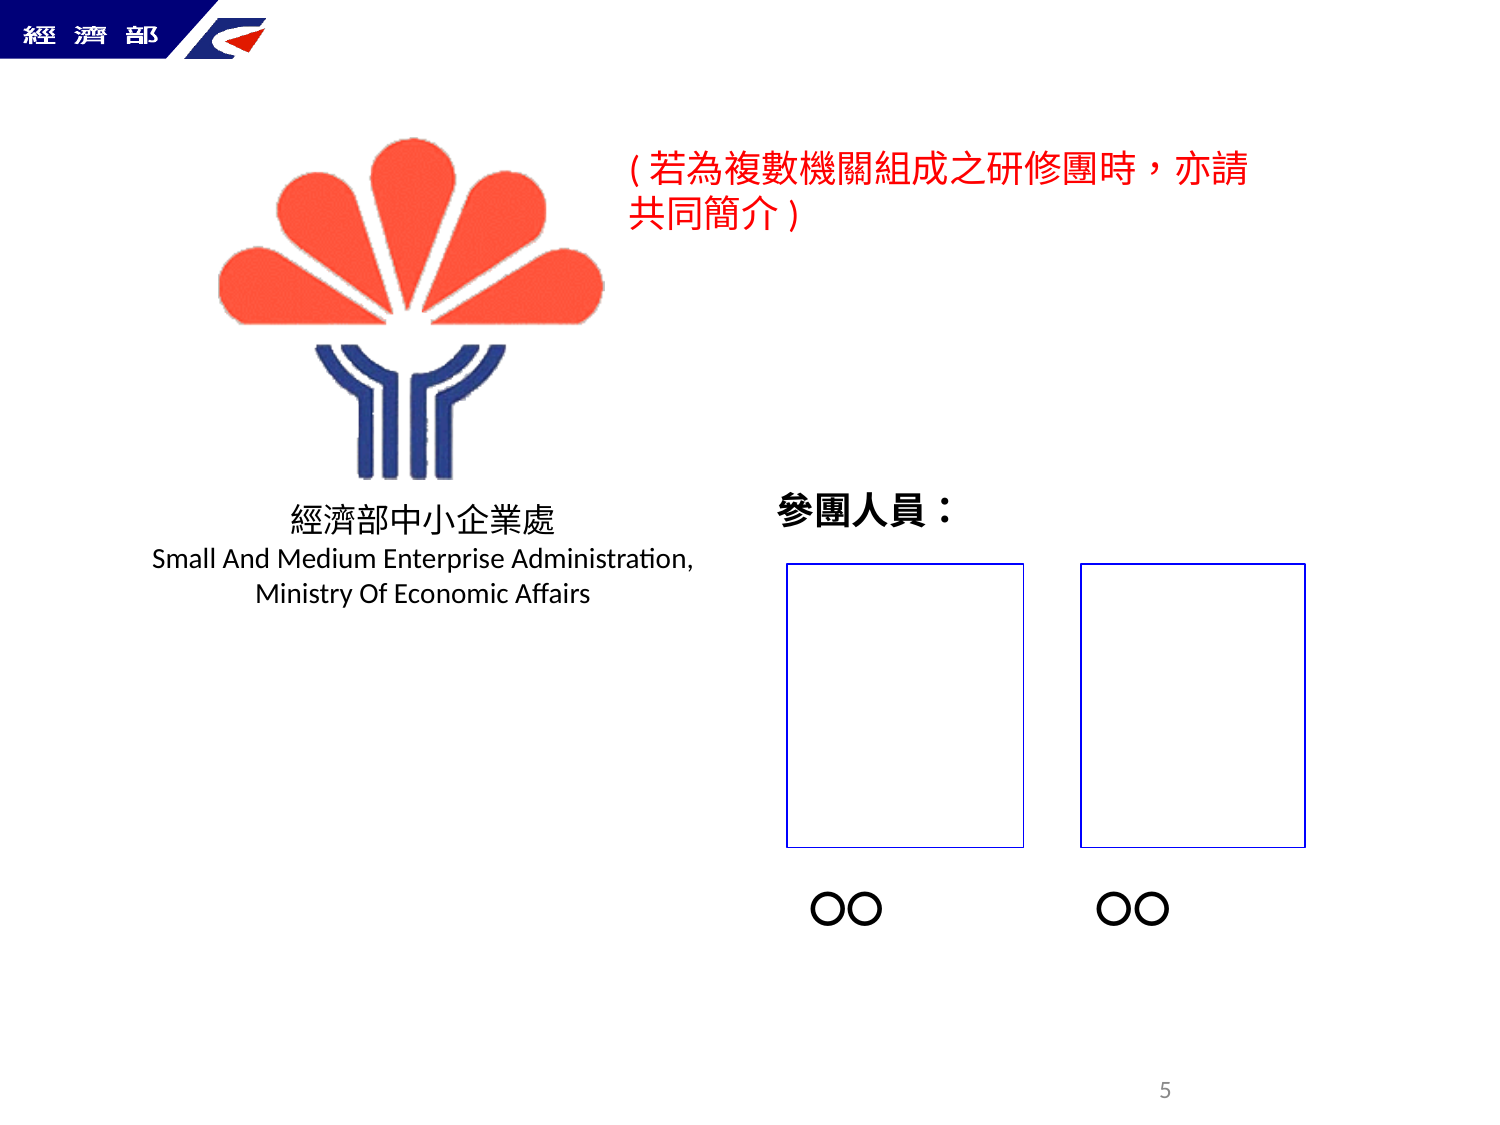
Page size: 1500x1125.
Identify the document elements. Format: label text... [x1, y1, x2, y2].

picture [218, 137, 605, 480]
text_box 經濟部中小企業處 Small And Medium Enterprise Administration, Ministry Of Economic Affairs [100, 491, 746, 618]
text_box 4 [1144, 1058, 1495, 1119]
text_box 參團人員： [761, 479, 982, 541]
text_box 〇〇 [794, 878, 899, 938]
text_box (若為複數機關組成之研修團時，亦請共同簡介) [614, 137, 1294, 244]
text_box [787, 563, 1024, 848]
text_box 〇〇 [1081, 878, 1186, 938]
text_box [1080, 563, 1306, 848]
